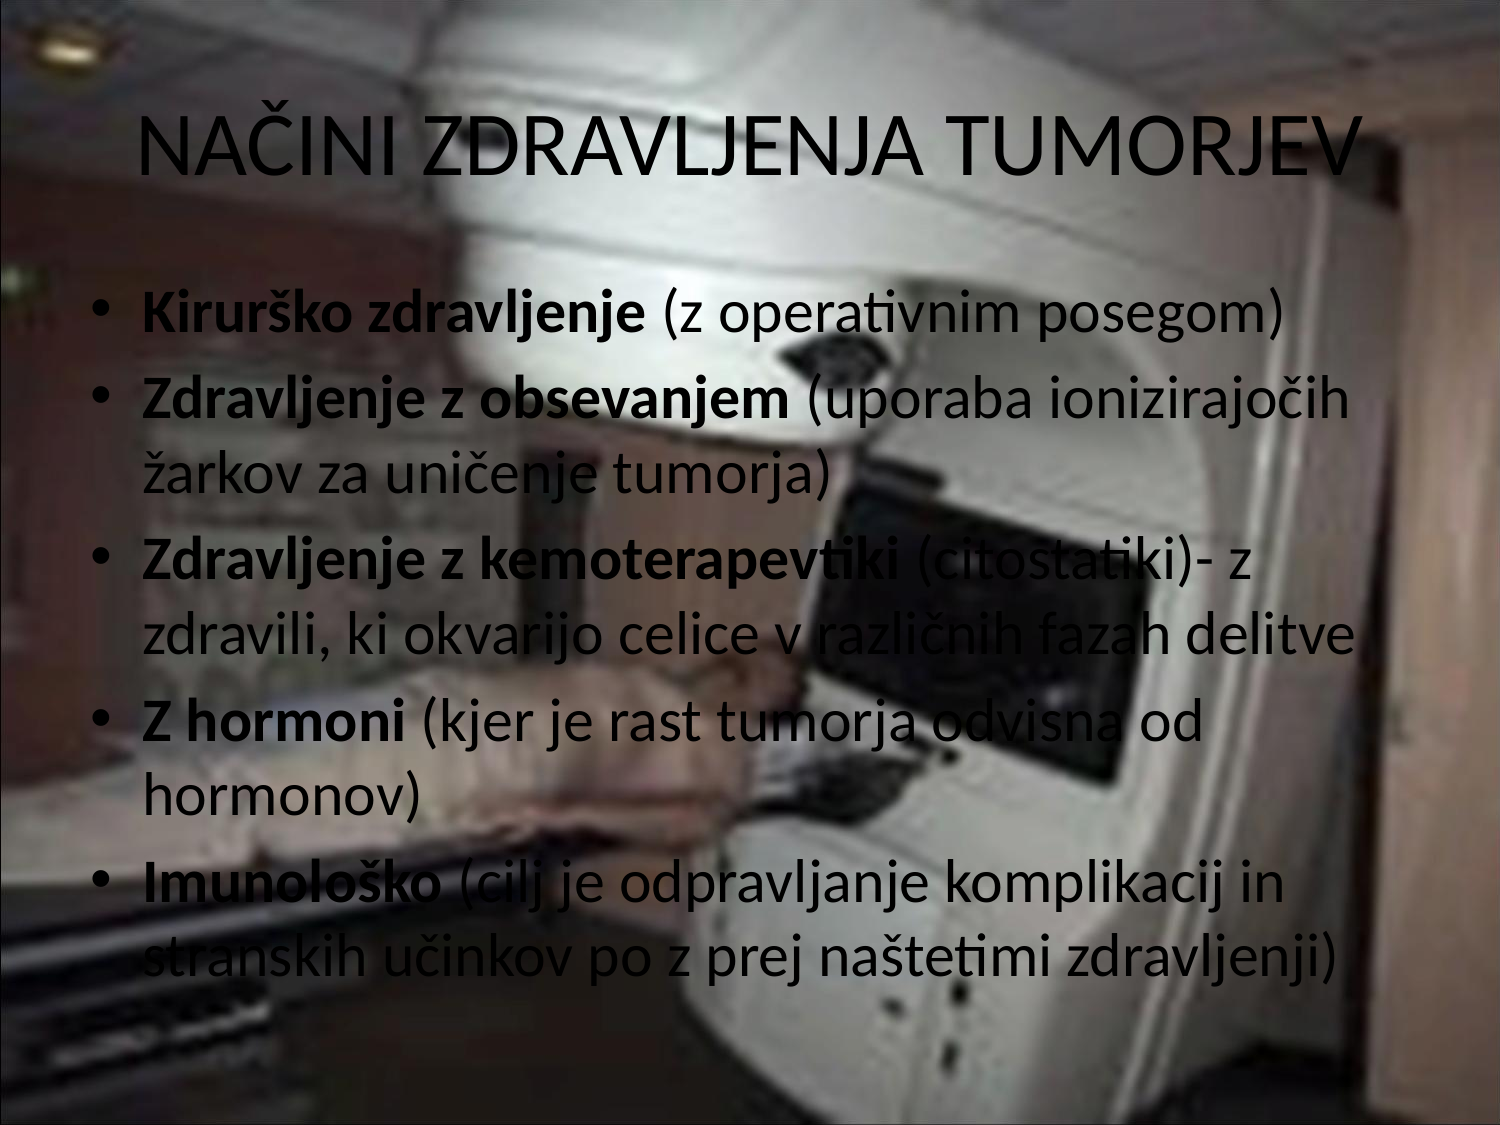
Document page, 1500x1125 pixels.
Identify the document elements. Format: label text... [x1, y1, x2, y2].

list Kirurško zdravljenje (z operativnim posegom) Zdravljenje z obsevanjem (uporaba ionizirajočih žarkov za uničenje tumorja) Zdravljenje z kemoterapevtiki (citostatiki)- z zdravili, ki okvarijo celice v različnih fazah delitve Z hormoni (kjer je rast tumorja odvisna od hormonov) Imunološko (cilj je odpravljanje komplikacij in stranskih učinkov po z prej naštetimi zdravljenji) [75, 262, 1425, 1005]
picture [0, 0, 1500, 1125]
title NAČINI ZDRAVLJENJA TUMORJEV [75, 45, 1425, 233]
